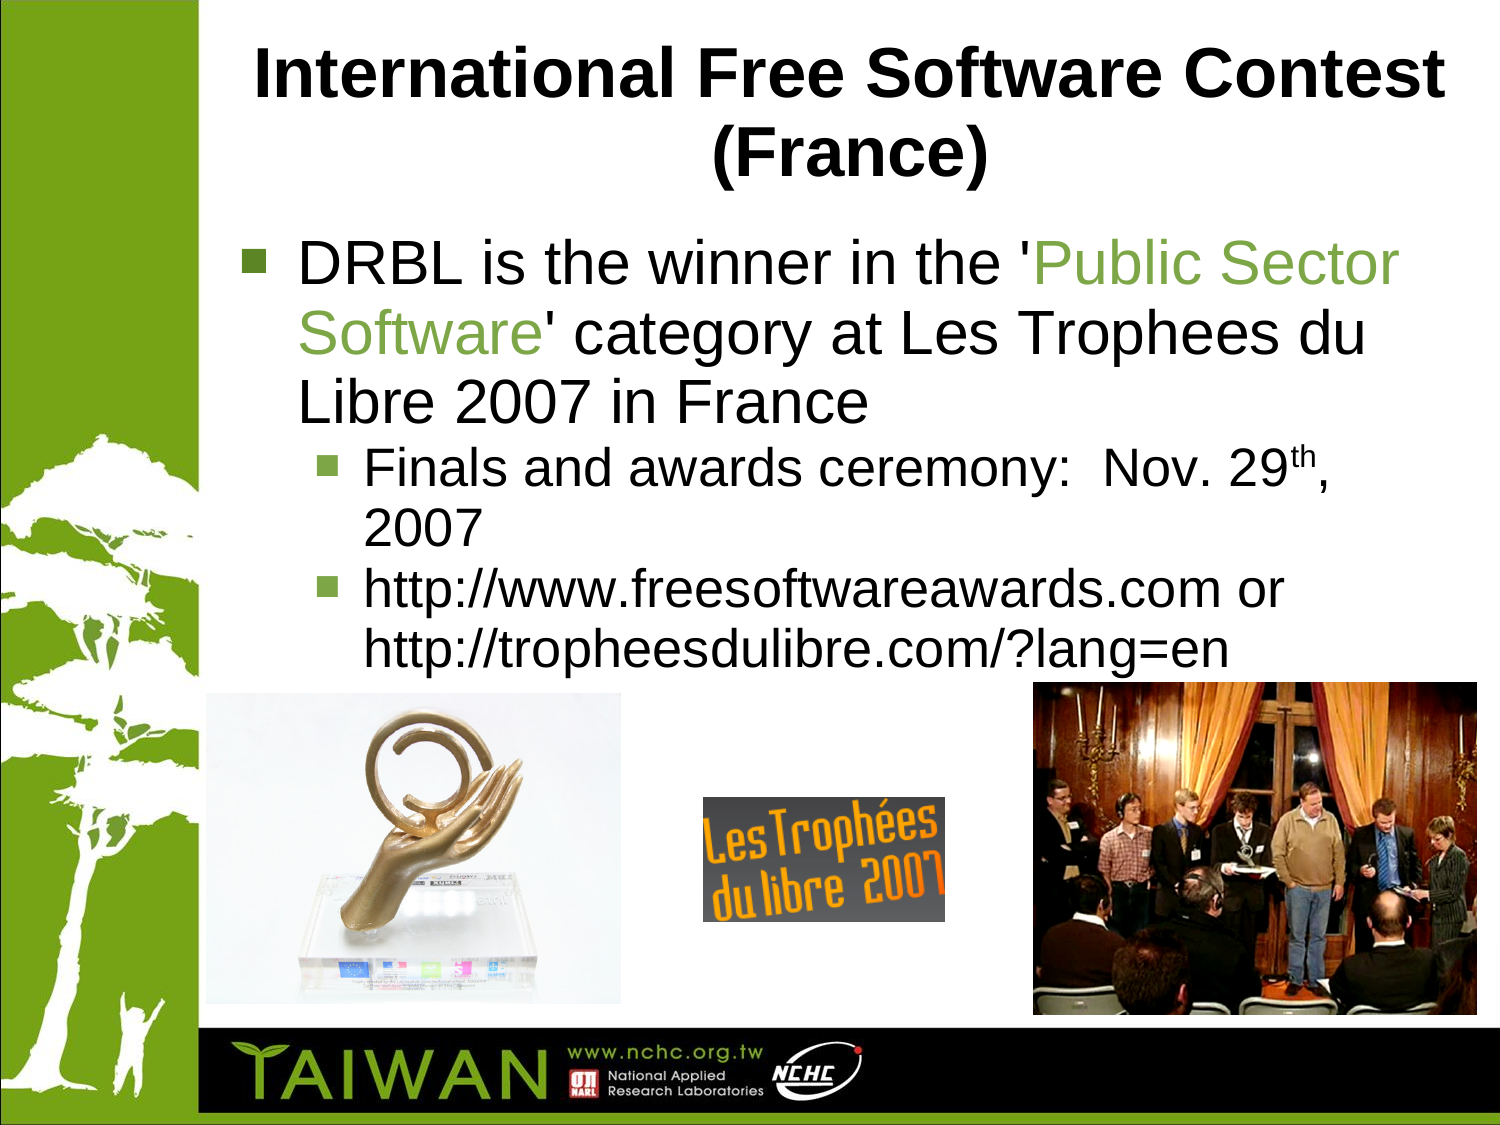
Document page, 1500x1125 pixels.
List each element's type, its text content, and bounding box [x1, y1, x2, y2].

text_box DRBL is the winner in the 'Public Sector Software' category at Les Trophees du Libre 2007 in France Finals and awards ceremony: Nov. 29th, 2007 http://www.freesoftwareawards.com or http://tropheesdulibre.com/?lang=en [227, 220, 1447, 689]
picture [0, 0, 1500, 1125]
title International Free Software Contest (France) [200, 18, 1500, 207]
